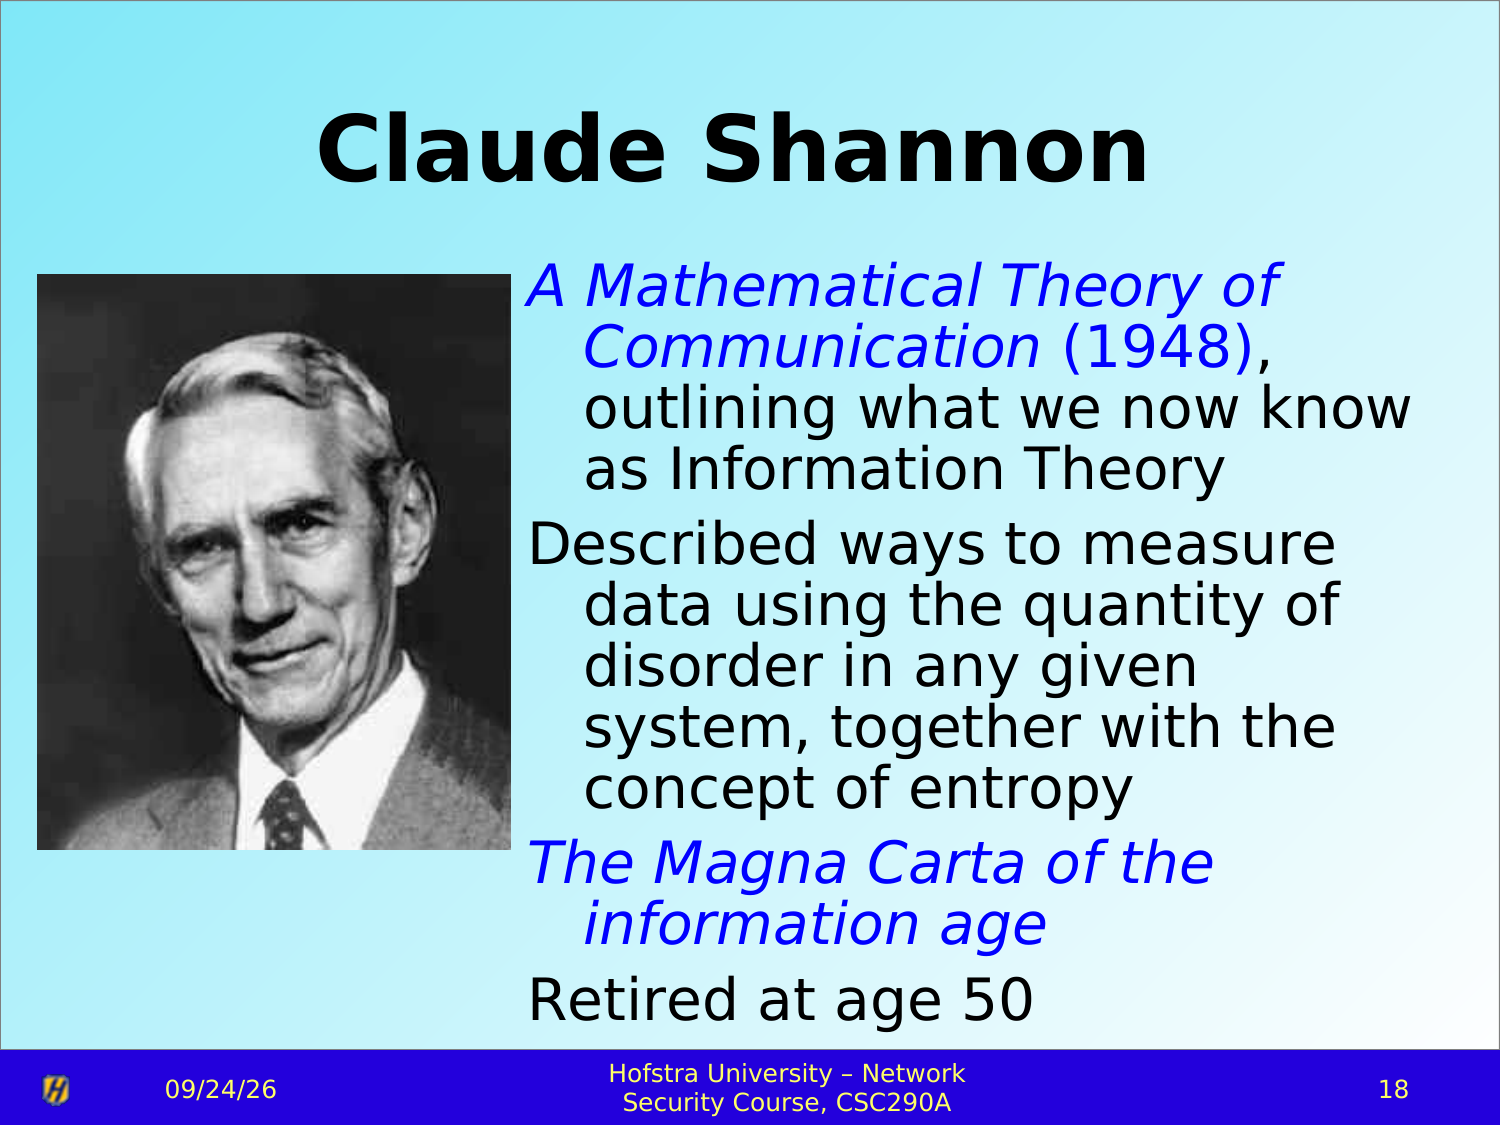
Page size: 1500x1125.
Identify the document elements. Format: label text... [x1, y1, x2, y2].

title Claude Shannon [75, 88, 1426, 212]
list A Mathematical Theory of Communication (1948), outlining what we now know as Information Theory Described ways to measure data using the quantity of disorder in any given system, together with the concept of entropy The Magna Carta of the information age Retired at age 50 [512, 249, 1457, 1123]
picture [37, 274, 511, 850]
picture [37, 1072, 76, 1110]
